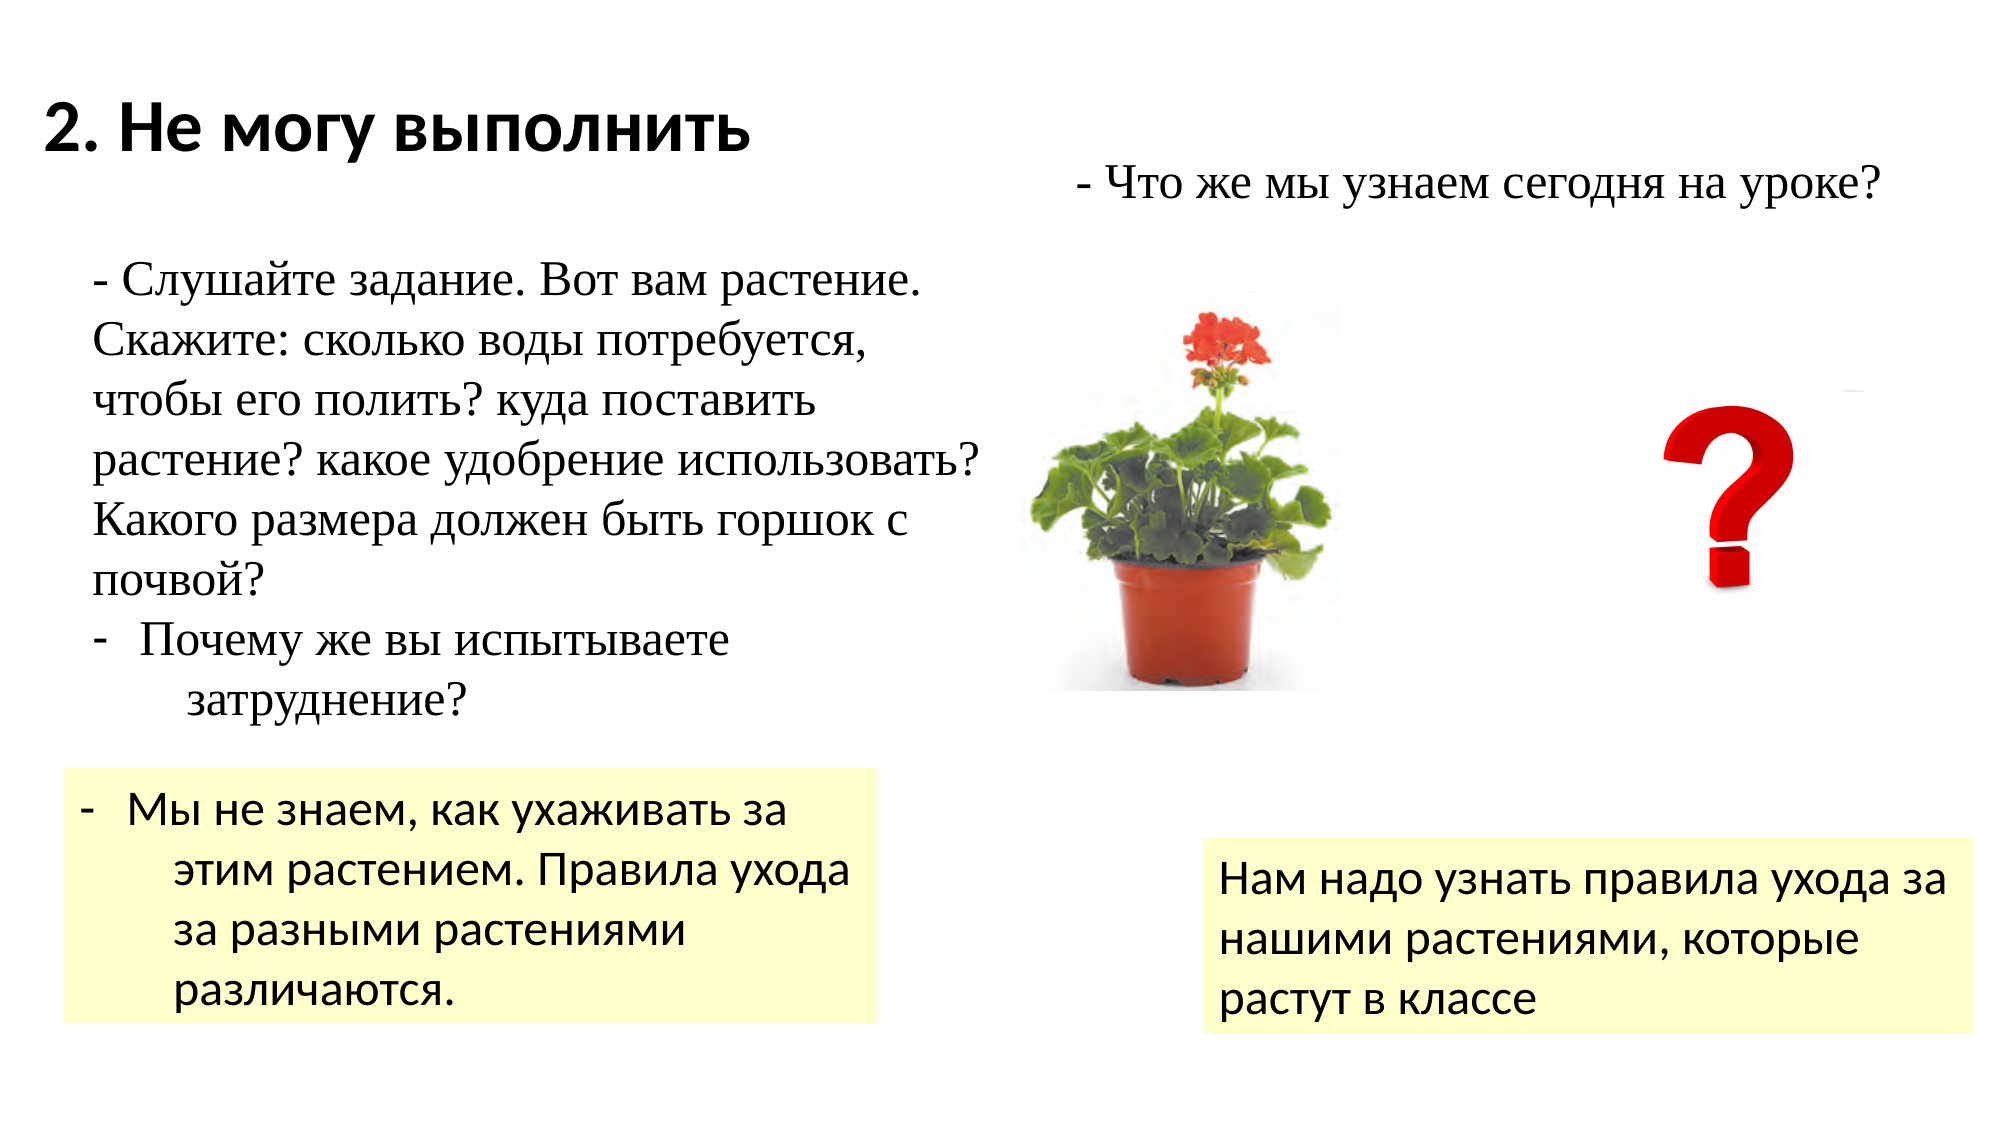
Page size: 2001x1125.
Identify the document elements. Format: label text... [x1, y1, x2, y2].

picture [1018, 275, 1372, 700]
picture [1588, 389, 1865, 611]
title 2. Не могу выполнить [28, 46, 1161, 208]
text_box - Что же мы узнаем сегодня на уроке? [1048, 141, 1913, 216]
text_box - Слушайте задание. Вот вам растение. Скажите: сколько воды потребуется, чтобы его полить? куда поставить растение? какое удобрение использовать? Какого размера должен быть горшок с почвой? Почему же вы испытываете затруднение? [77, 238, 1019, 733]
text_box Мы не знаем, как ухаживать за этим растением. Правила ухода за разными растениями различаются. [64, 768, 877, 1023]
text_box Нам надо узнать правила ухода за нашими растениями, которые растут в классе [1204, 838, 1973, 1033]
